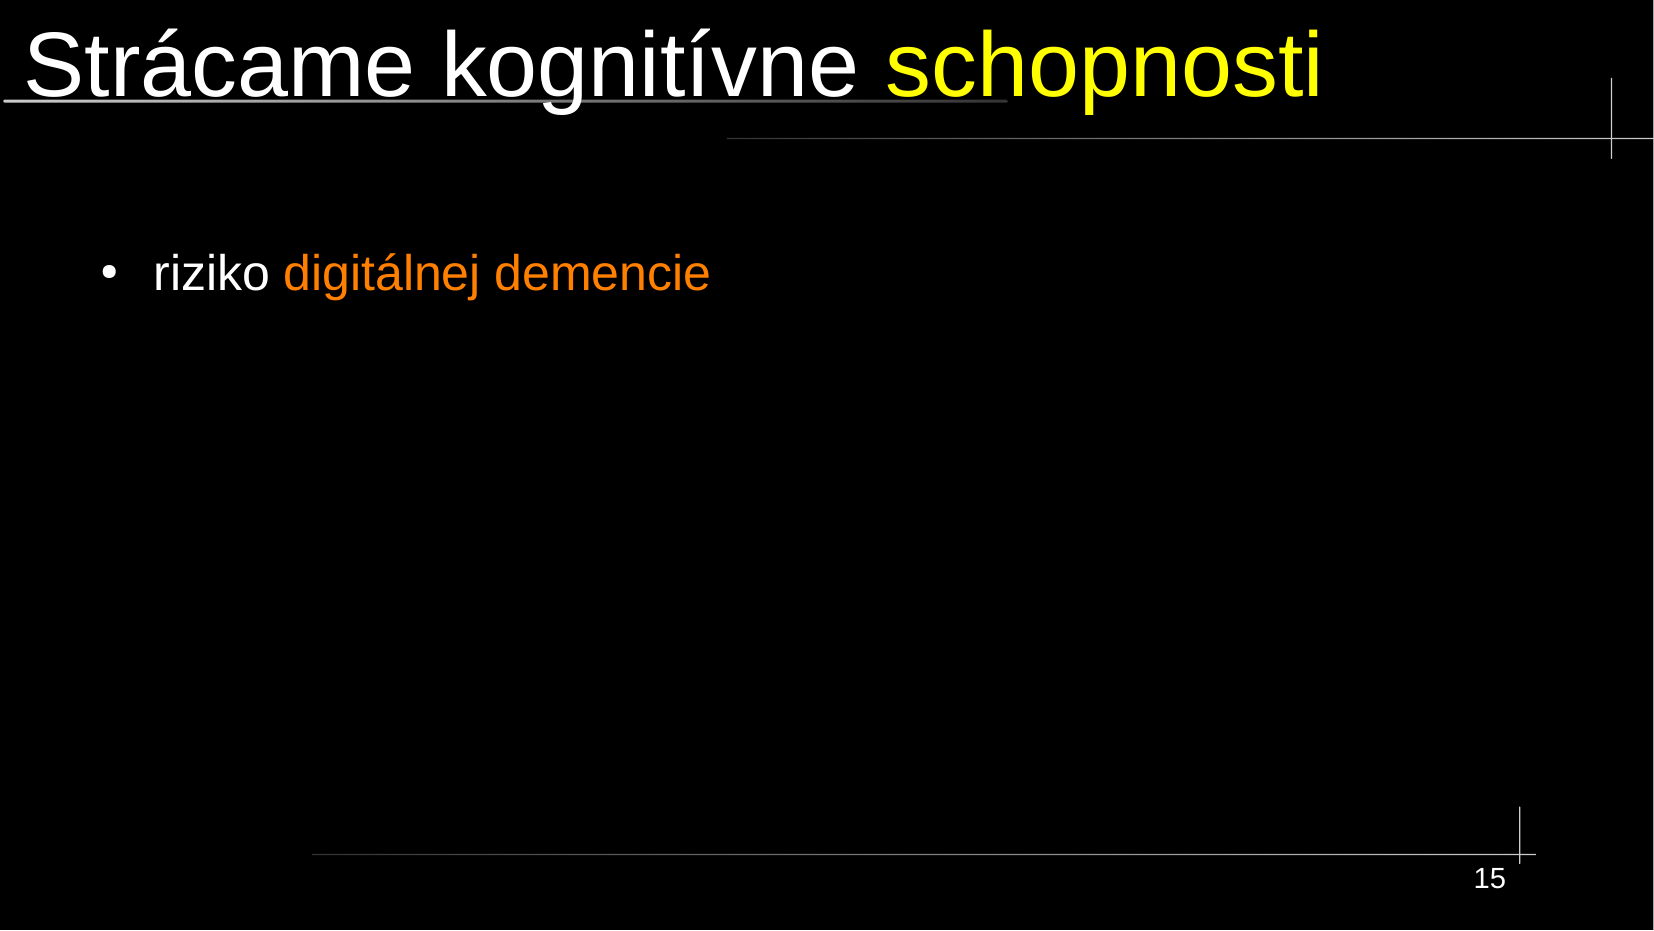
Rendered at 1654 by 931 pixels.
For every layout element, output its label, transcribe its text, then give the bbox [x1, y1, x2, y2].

title Strácame kognitívne schopnosti [23, 11, 1589, 119]
list riziko digitálnej demencie [82, 217, 1571, 758]
